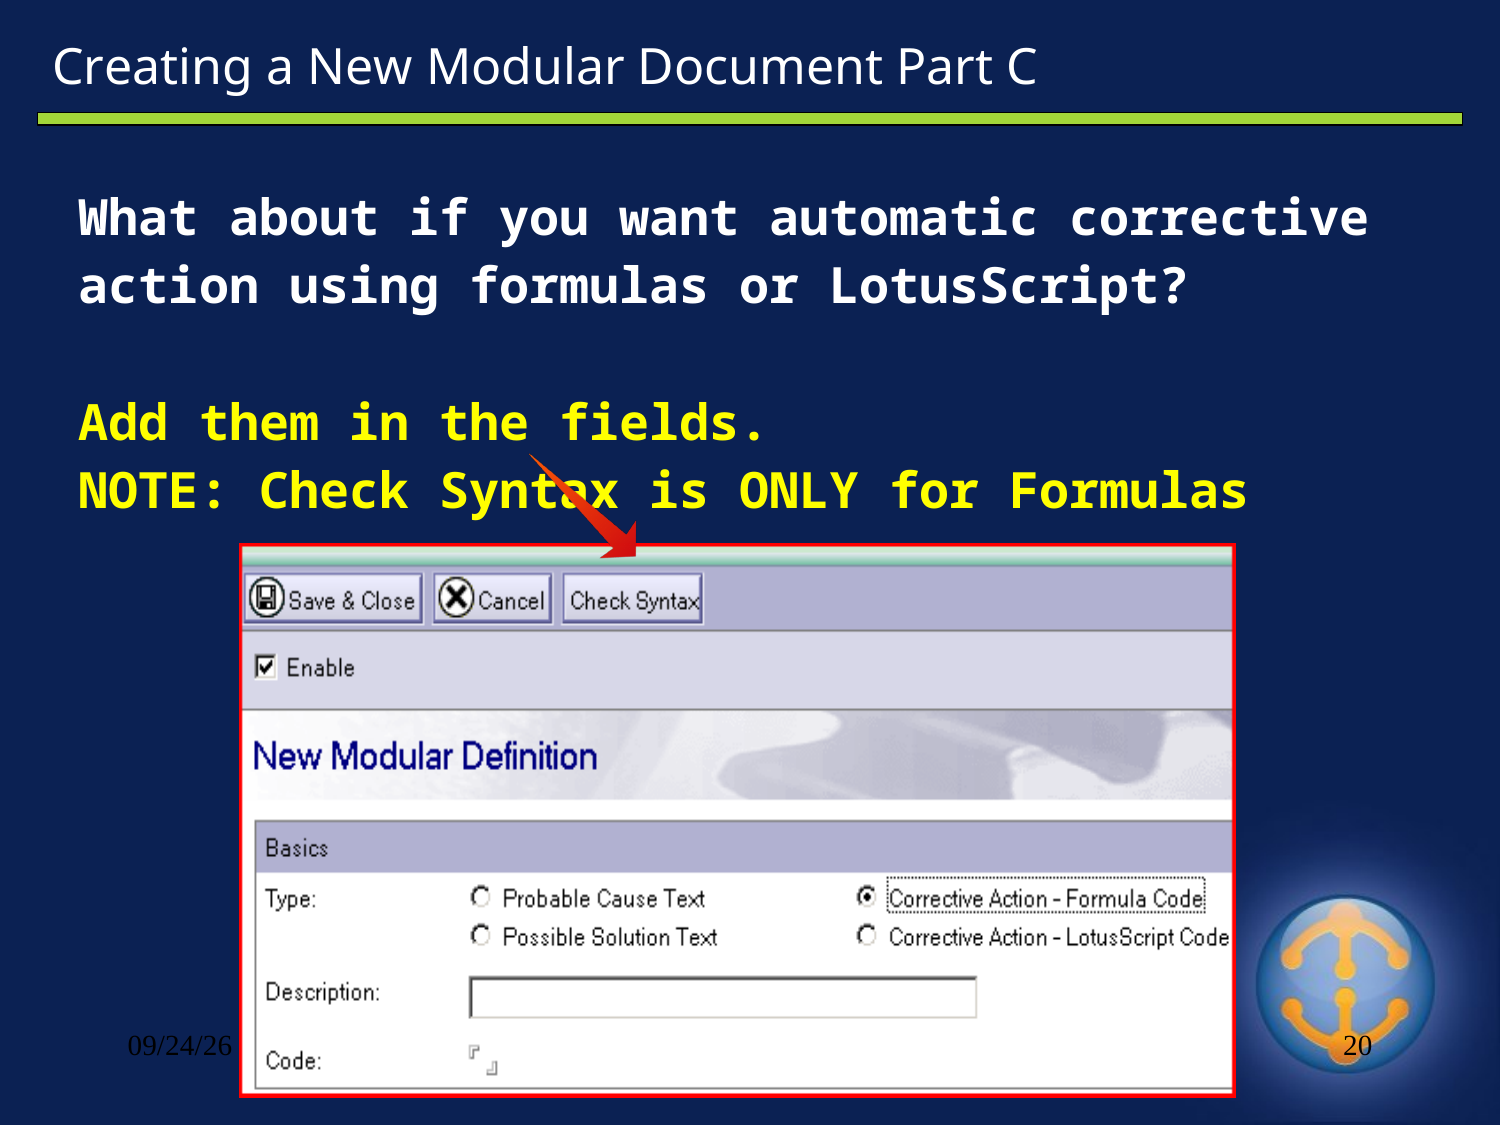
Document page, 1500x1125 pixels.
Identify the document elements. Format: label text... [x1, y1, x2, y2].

picture [0, 0, 1500, 1125]
text_box Creating a New Modular Document Part C [37, 24, 1363, 96]
text_box What about if you want automatic corrective action using formulas or LotusScript? Add them in the fields. NOTE: Check Syntax is ONLY for Formulas [63, 174, 1398, 530]
text_box [37, 112, 1463, 126]
